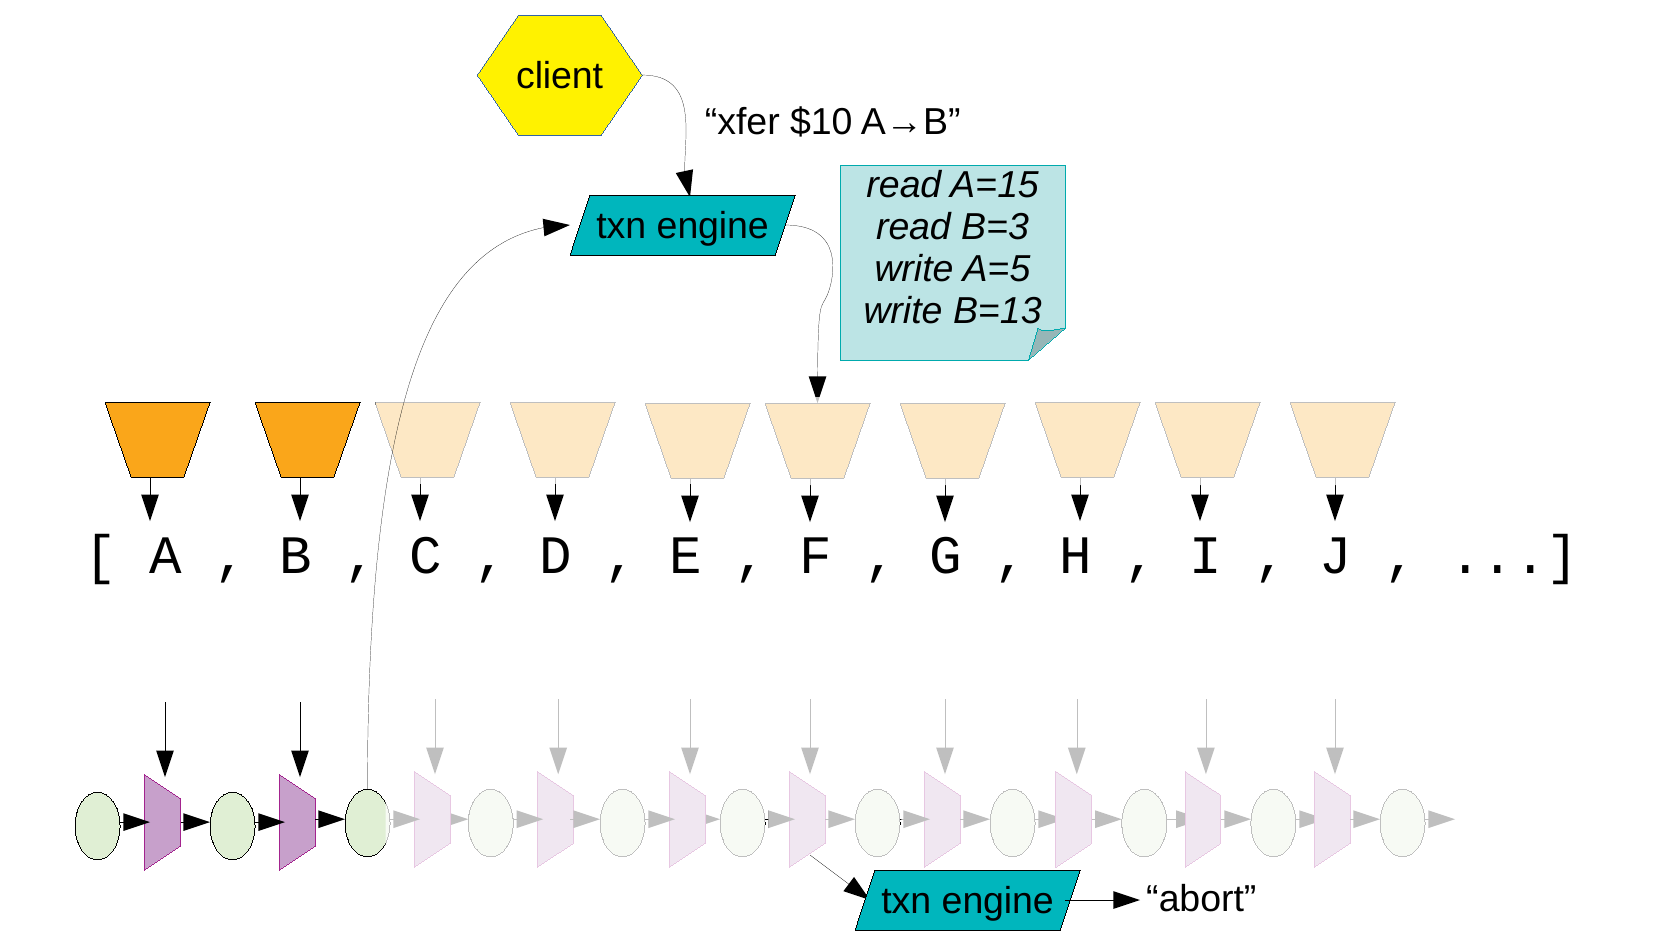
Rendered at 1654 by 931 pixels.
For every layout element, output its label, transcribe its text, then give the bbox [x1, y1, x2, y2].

text_box [144, 774, 181, 871]
text_box “xfer $10 A→B” [690, 93, 976, 151]
text_box [105, 402, 211, 478]
text_box [279, 774, 316, 871]
text_box [768, 646, 1515, 887]
text_box txn engine [570, 195, 796, 256]
text_box [75, 792, 121, 860]
text_box [255, 402, 361, 478]
text_box “abort” [1131, 870, 1272, 931]
text_box txn engine [855, 870, 1081, 931]
text_box client [477, 15, 642, 136]
text_box [210, 792, 256, 860]
text_box [388, 395, 755, 484]
text_box [764, 397, 1499, 486]
text_box [ A , B , C , D , E , F , G , H , I , J , ...] [69, 521, 381, 613]
text_box read A=15 read B=3 write A=5 write B=13 [840, 165, 1066, 361]
text_box [375, 395, 405, 484]
text_box [ A , B , C , D , E , F , G , H , I , J , ...] [373, 521, 1654, 613]
text_box [345, 645, 766, 886]
